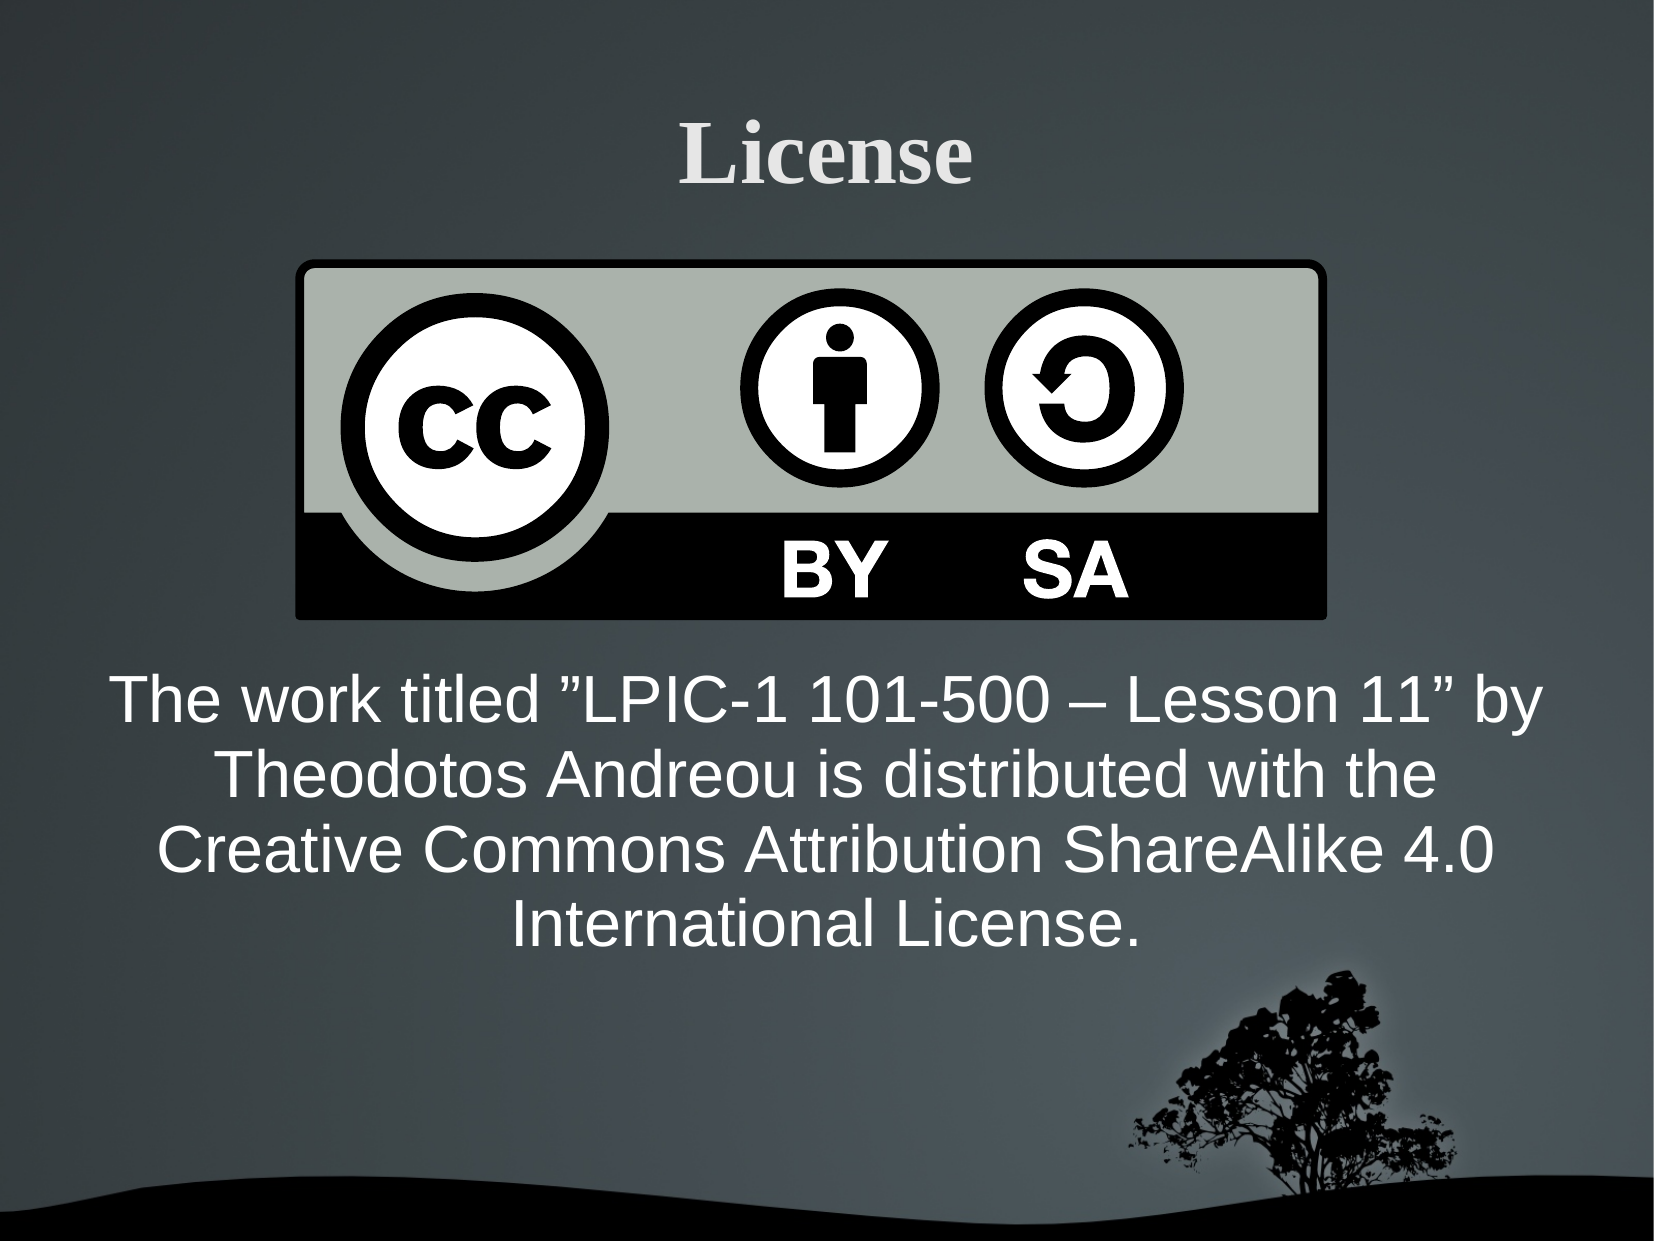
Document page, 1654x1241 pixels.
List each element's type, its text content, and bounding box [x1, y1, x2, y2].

subtitle The work titled ”LPIC-1 101-500 – Lesson 11” by Theodotos Andreou is distributed with the Creative Commons Attribution ShareAlike 4.0 International License. [82, 290, 1571, 1109]
picture [0, 0, 1654, 1241]
title License [82, 49, 1571, 257]
